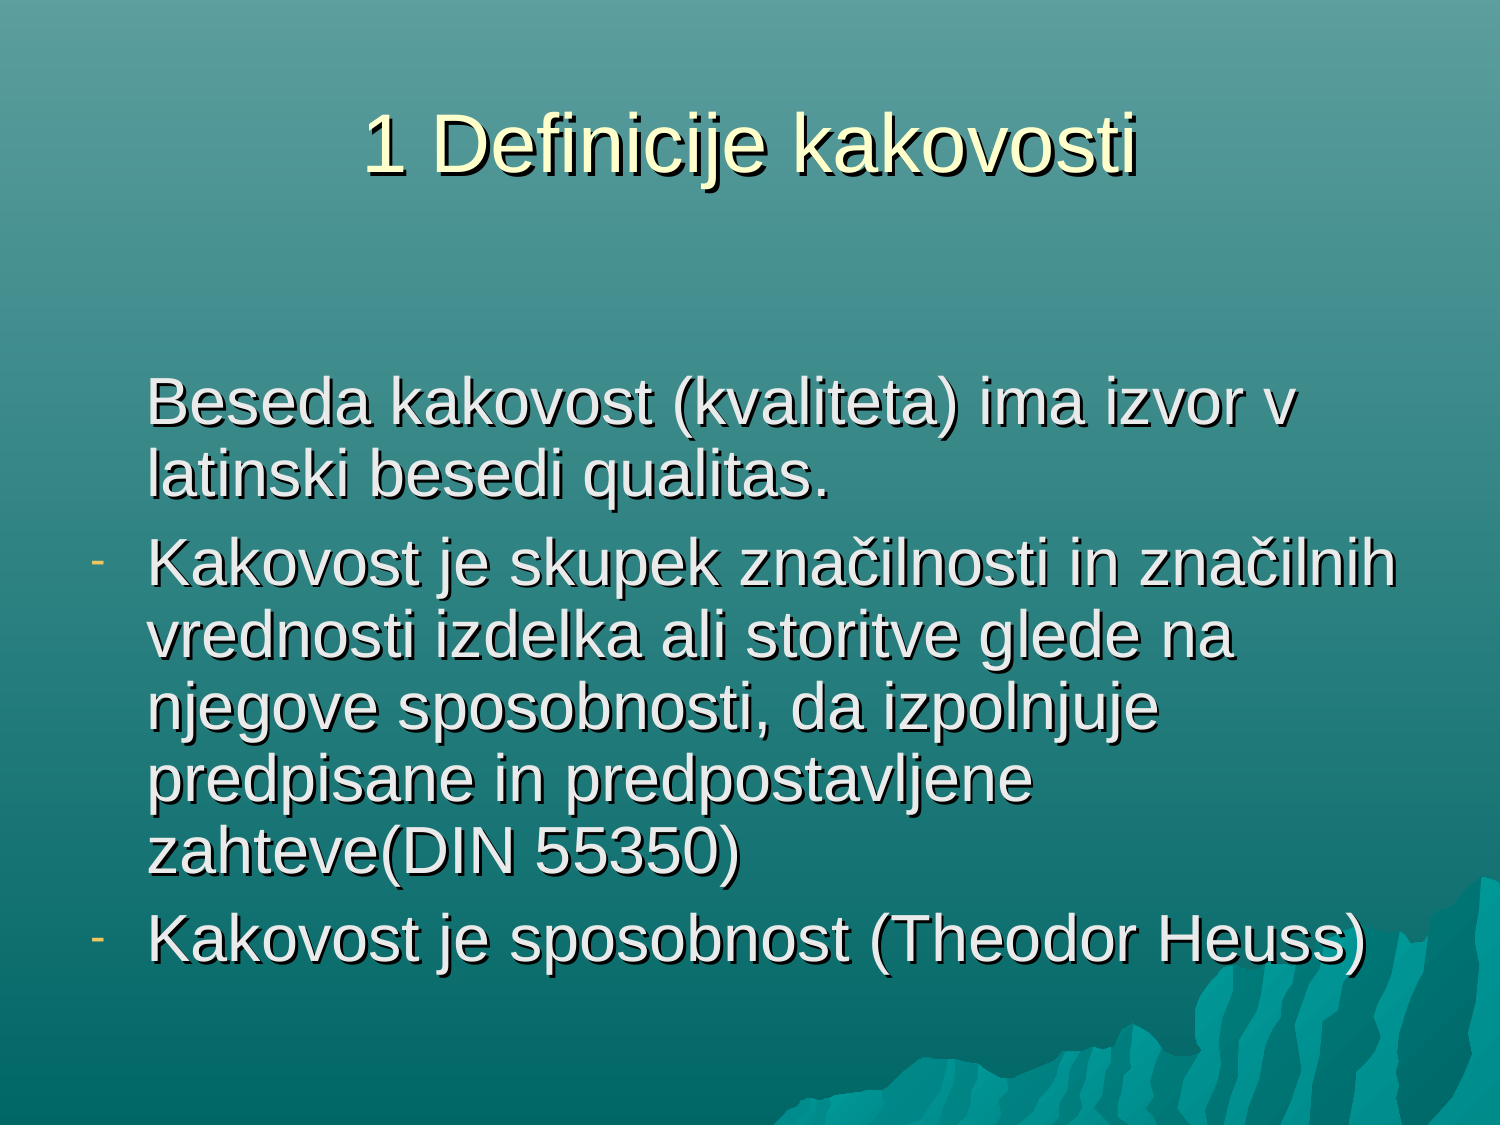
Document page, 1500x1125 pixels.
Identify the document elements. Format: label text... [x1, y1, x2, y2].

title 1 Definicije kakovosti [75, 45, 1426, 233]
list Beseda kakovost (kvaliteta) ima izvor v latinski besedi qualitas. Kakovost je skupek značilnosti in značilnih vrednosti izdelka ali storitve glede na njegove sposobnosti, da izpolnjuje predpisane in predpostavljene zahteve(DIN 55350) Kakovost je sposobnost (Theodor Heuss) [75, 262, 1426, 1006]
